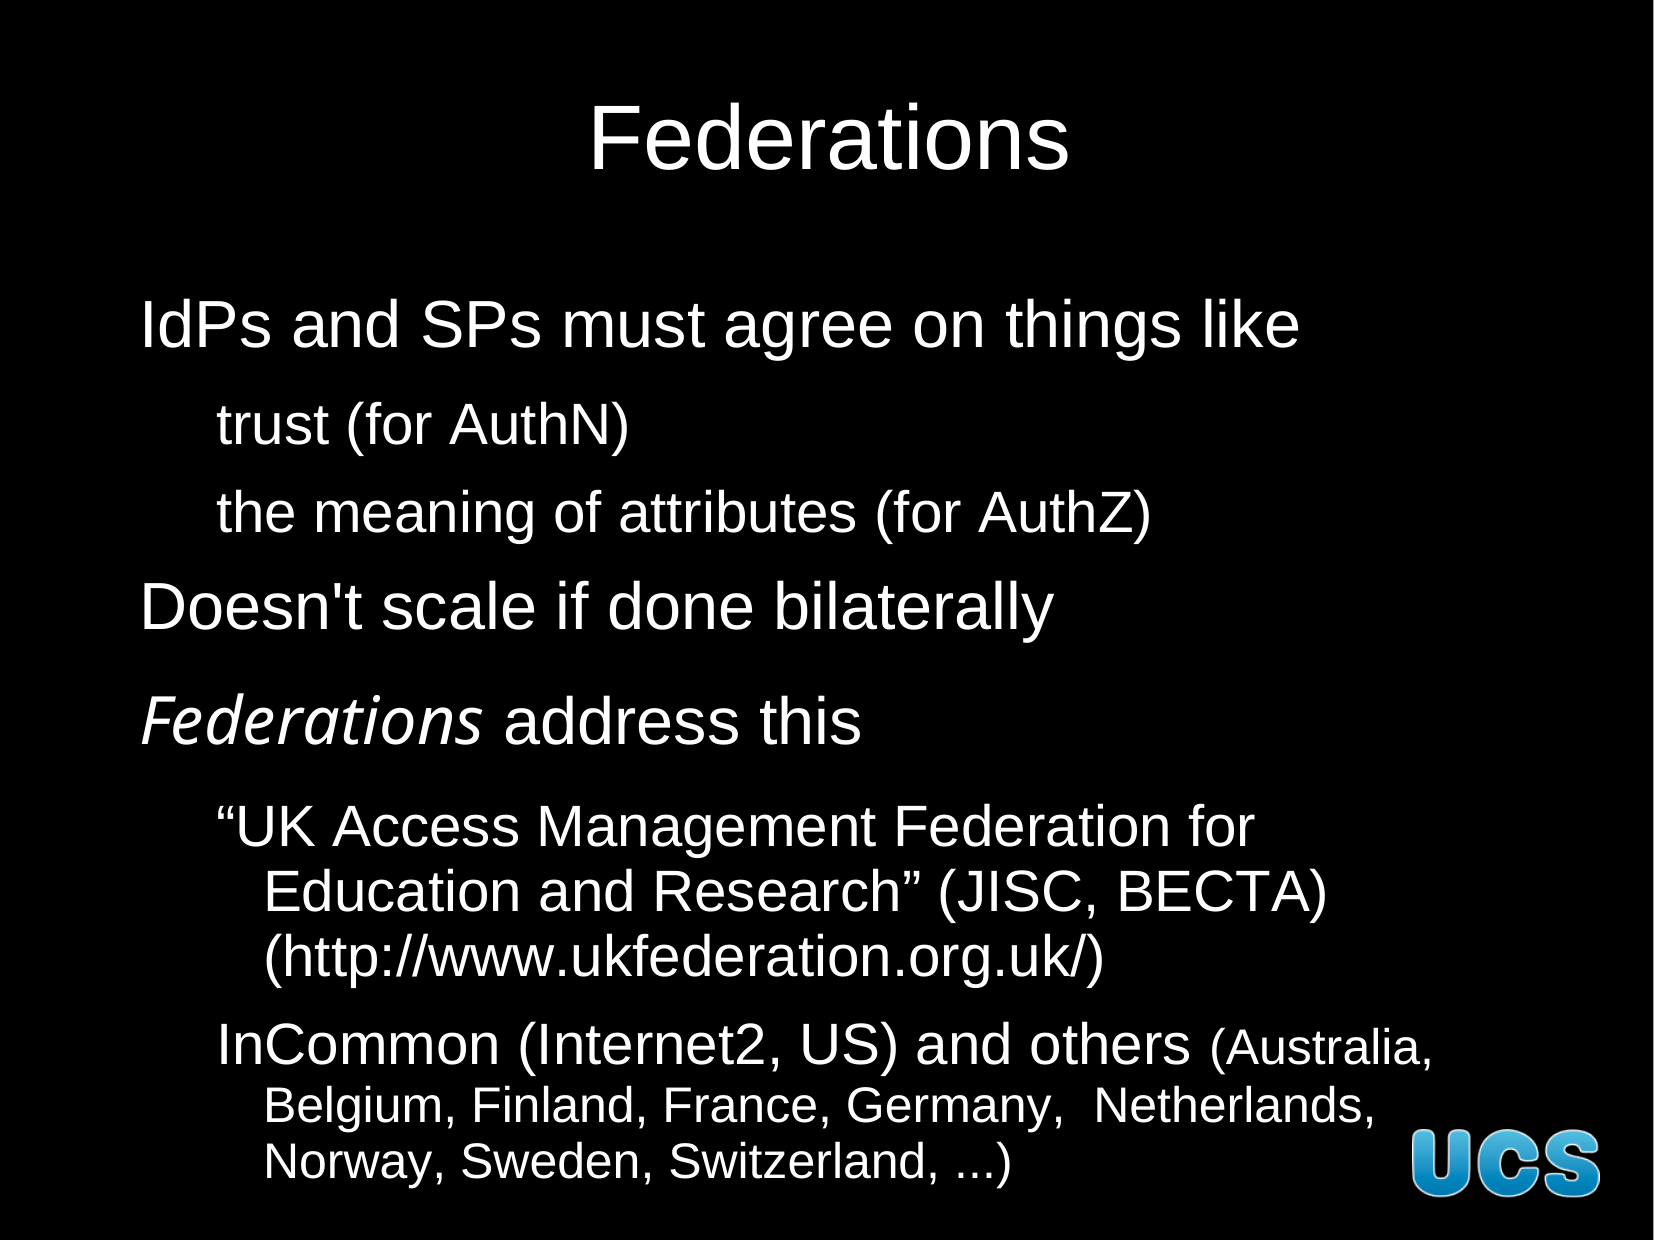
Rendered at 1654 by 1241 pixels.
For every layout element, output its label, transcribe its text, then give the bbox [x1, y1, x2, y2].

list IdPs and SPs must agree on things like trust (for AuthN) the meaning of attributes (for AuthZ) Doesn't scale if done bilaterally Federations address this “UK Access Management Federation for Education and Research” (JISC, BECTA) (http://www.ukfederation.org.uk/) InCommon (Internet2, US) and others (Australia, Belgium, Finland, France, Germany, Netherlands, Norway, Sweden, Switzerland, ...) [121, 287, 1534, 1191]
picture [1412, 1129, 1600, 1199]
title Federations [123, 34, 1536, 242]
